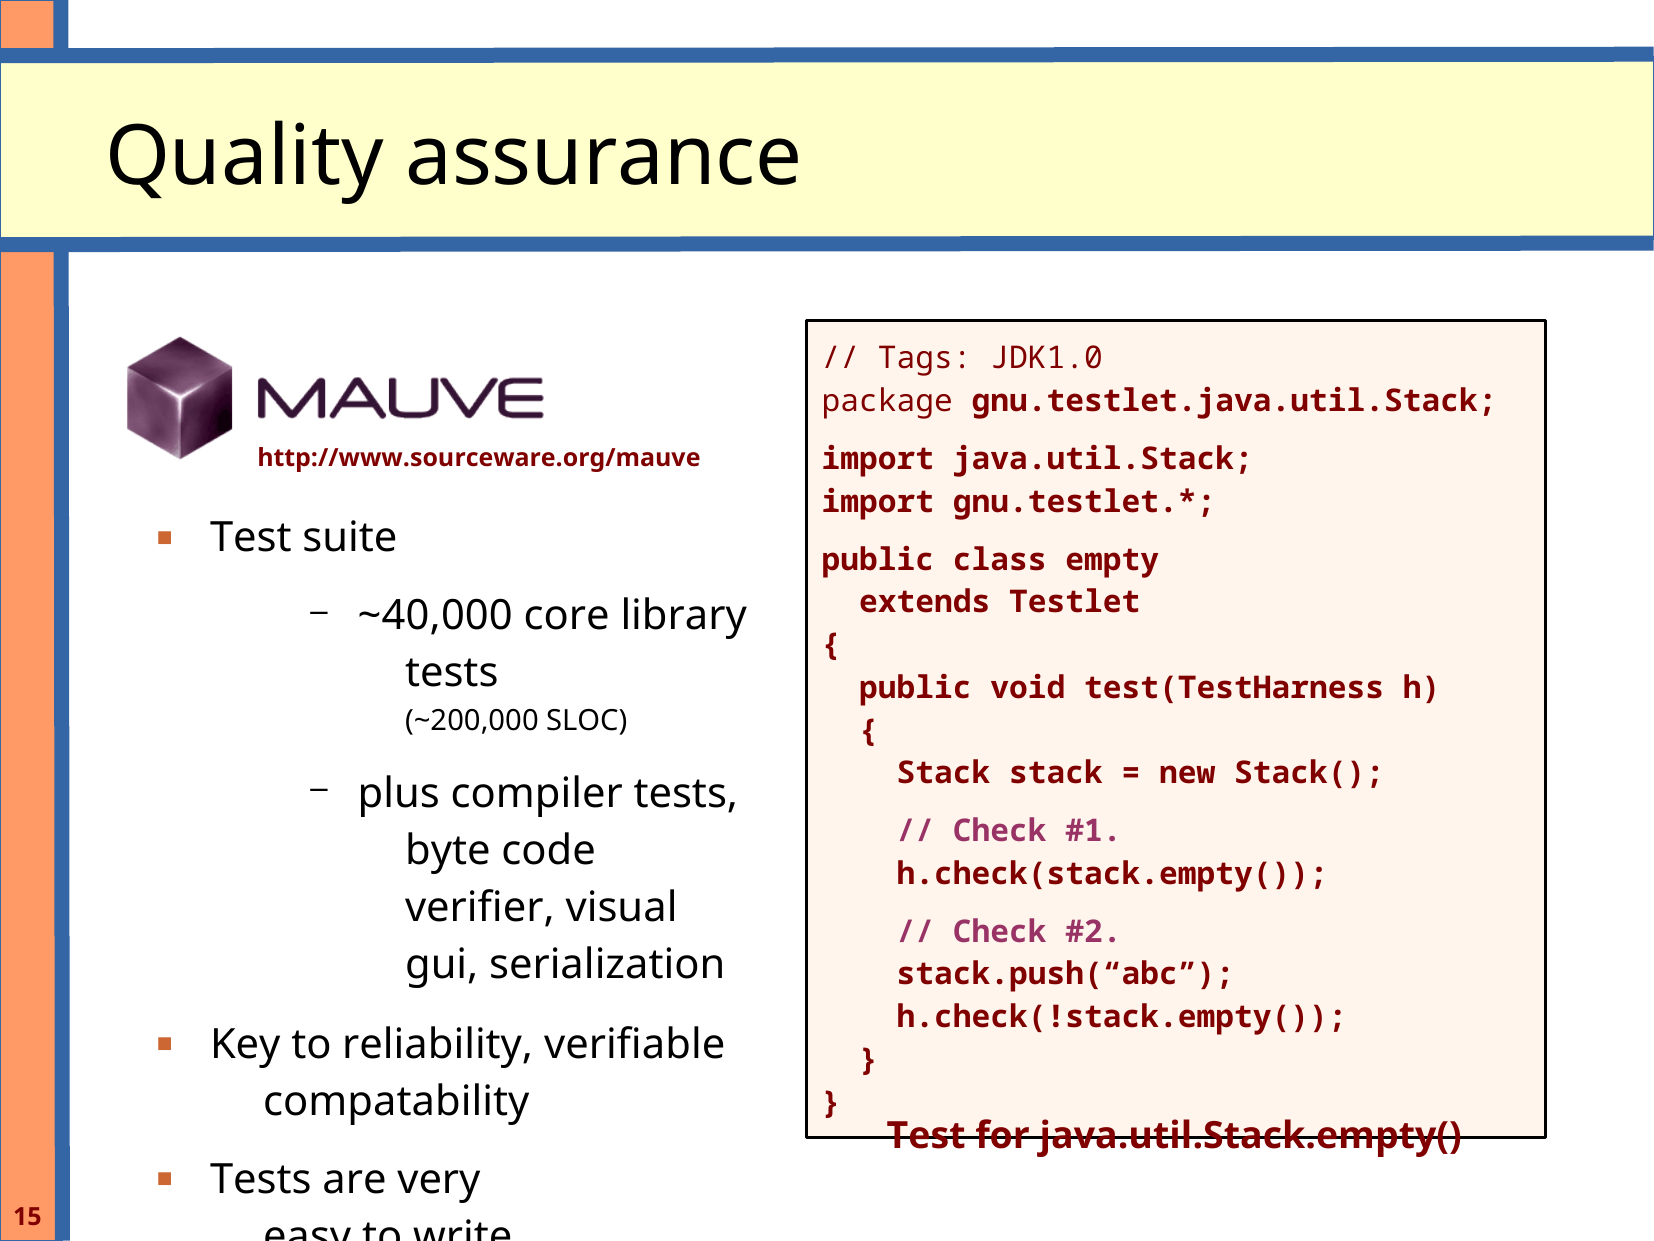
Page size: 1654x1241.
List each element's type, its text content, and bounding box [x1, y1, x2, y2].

text_box http://www.sourceware.org/mauve [219, 439, 739, 478]
title Quality assurance [105, 92, 1605, 212]
list Test suite ~40,000 core library tests (~200,000 SLOC) plus compiler tests, byte code verifier, visual gui, serialization Key to reliability, verifiable compatability Tests are very easy to write What is the spec? Do what applications expect [121, 507, 756, 1198]
picture [111, 326, 555, 472]
text_box Test for java.util.Stack.empty() [803, 1109, 1546, 1153]
text_box // Tags: JDK1.0 package gnu.testlet.java.util.Stack; import java.util.Stack; import gnu.testlet.*; public class empty extends Testlet { public void test(TestHarness h) { Stack stack = new Stack(); // Check #1. h.check(stack.empty()); // Check #2. stack.push(“abc”); h.check(!stack.empty()); } } [806, 374, 1546, 1084]
